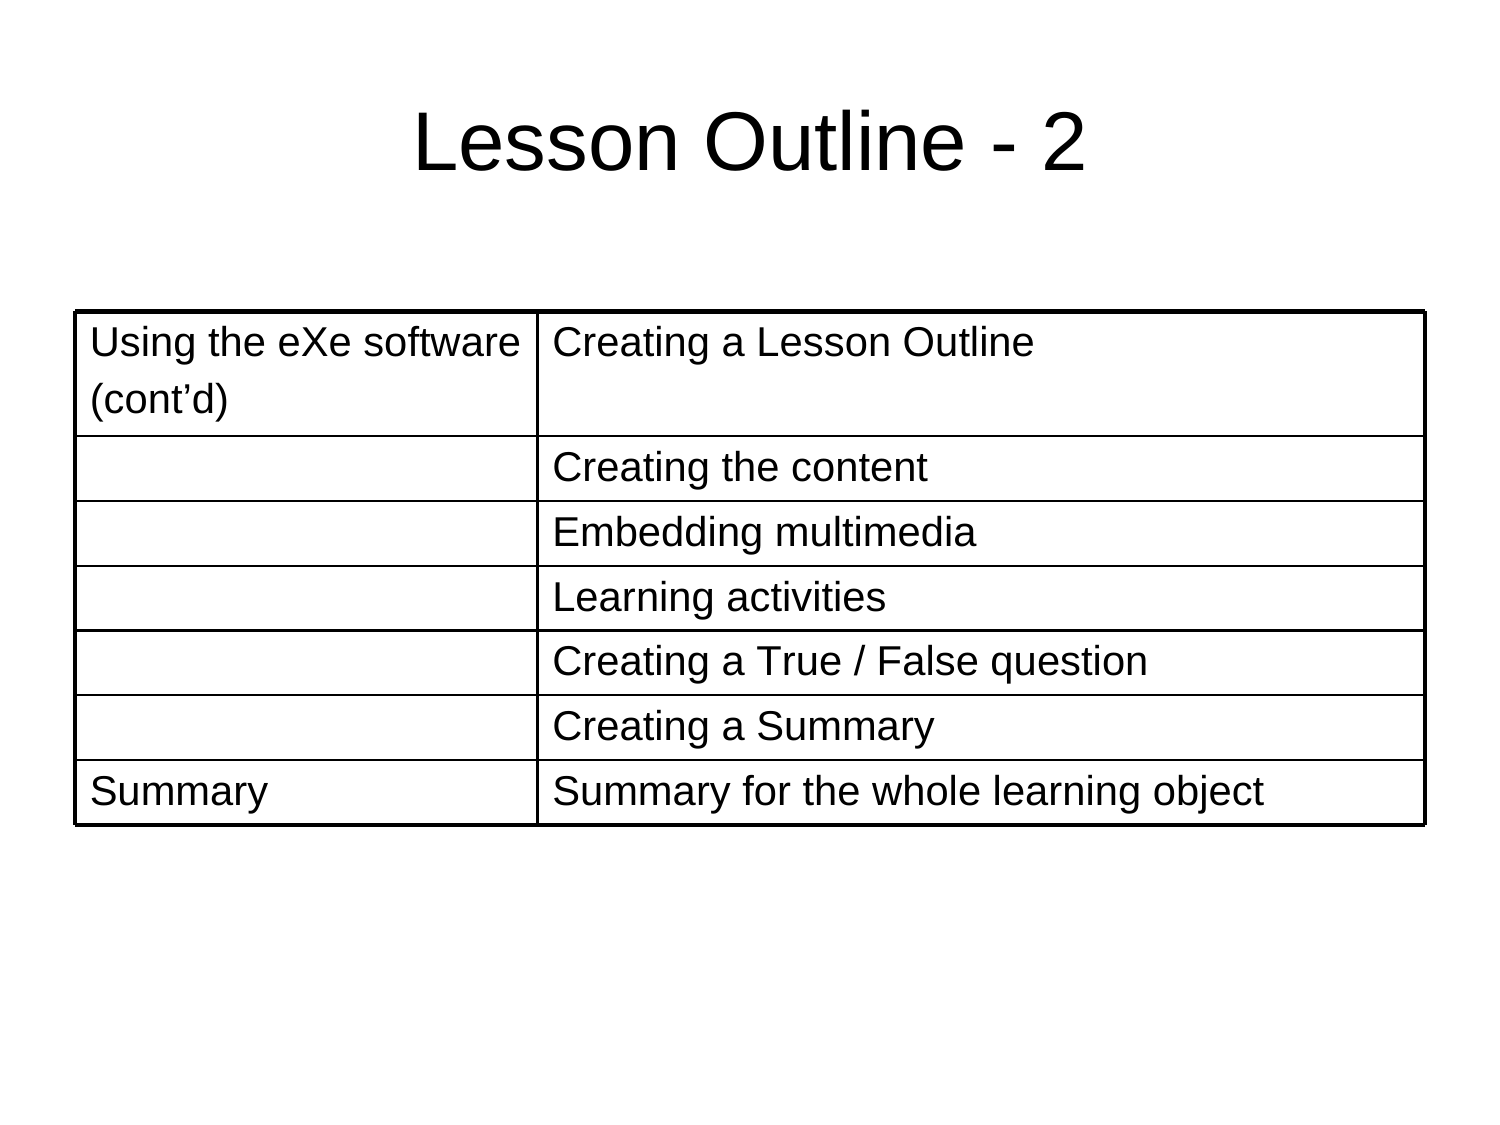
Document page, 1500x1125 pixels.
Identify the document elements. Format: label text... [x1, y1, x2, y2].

text_box Summary [77, 761, 536, 823]
text_box Embedding multimedia [539, 502, 1423, 565]
text_box Creating a Summary [539, 696, 1423, 759]
text_box Lesson Outline - 2 [75, 95, 1426, 188]
text_box Creating a True / False question [539, 632, 1423, 694]
text_box Creating a Lesson Outline [539, 314, 1423, 435]
text_box Summary for the whole learning object [539, 761, 1423, 823]
text_box Learning activities [539, 567, 1423, 629]
text_box Using the eXe software (cont’d) [77, 314, 536, 435]
text_box Creating the content [539, 437, 1423, 500]
